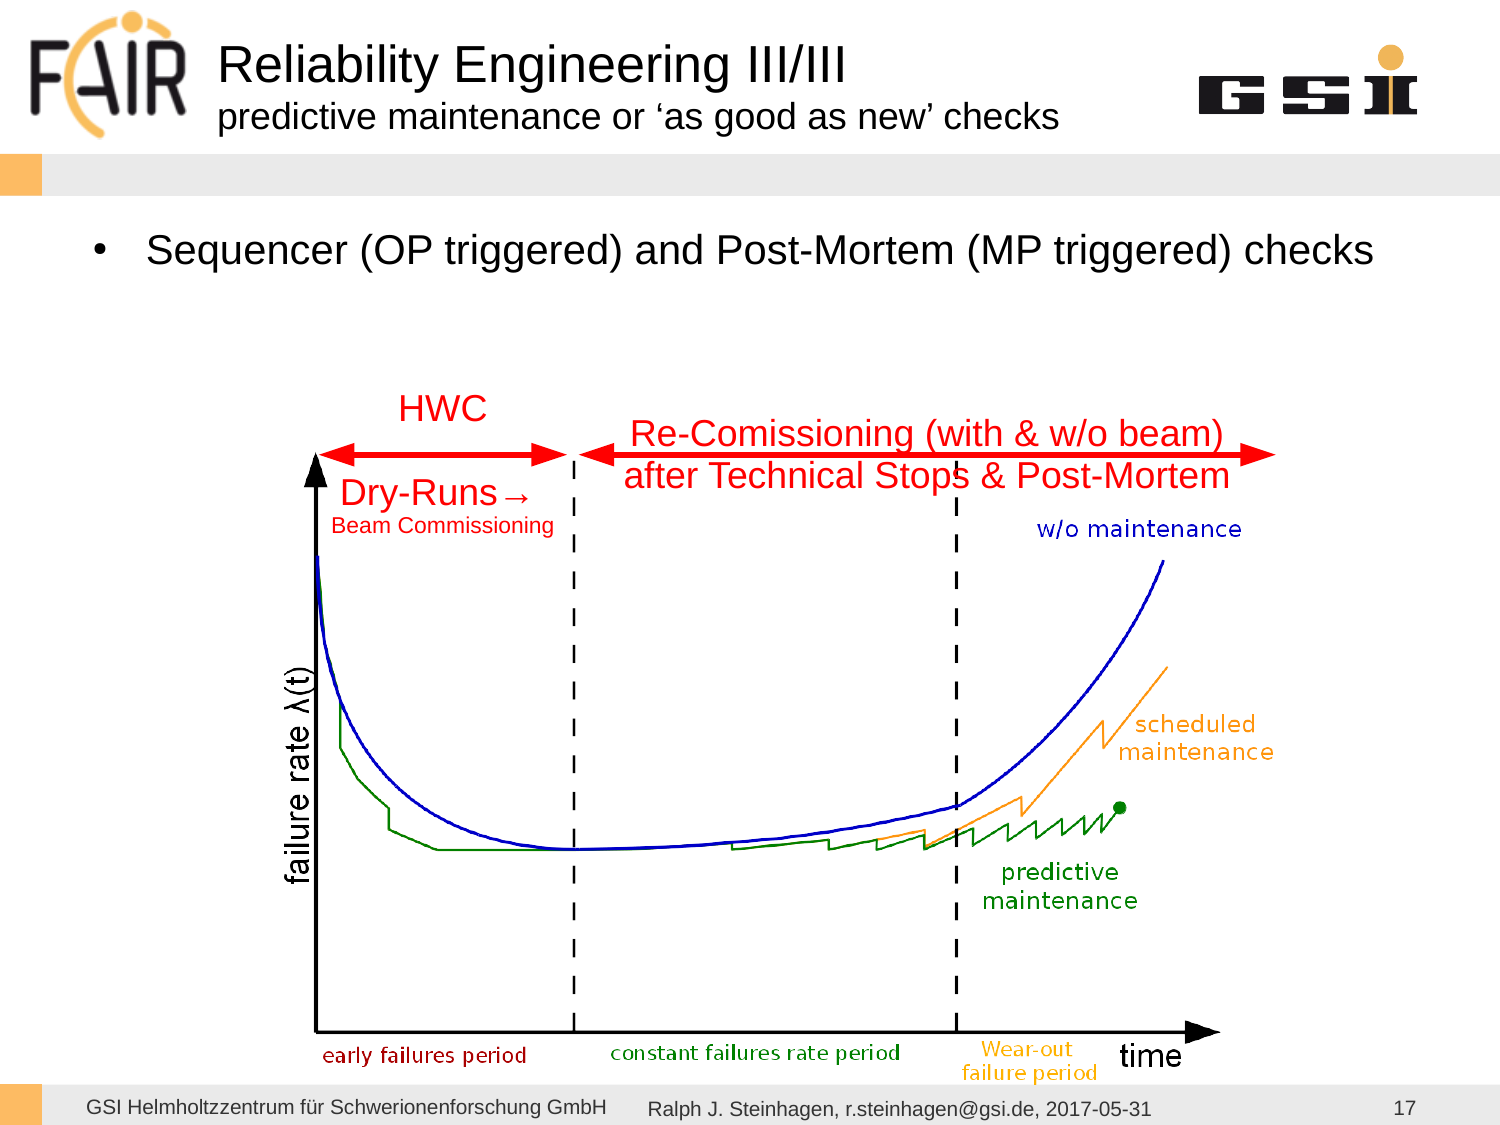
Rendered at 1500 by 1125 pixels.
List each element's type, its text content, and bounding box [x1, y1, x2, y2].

picture [30, 9, 187, 141]
picture [1197, 42, 1419, 117]
list Sequencer (OP triggered) and Post-Mortem (MP triggered) checks [75, 226, 1425, 1050]
picture [224, 366, 1276, 1109]
title Reliability Engineering III/III predictive maintenance or ‘as good as new’ checks [217, 20, 1180, 147]
